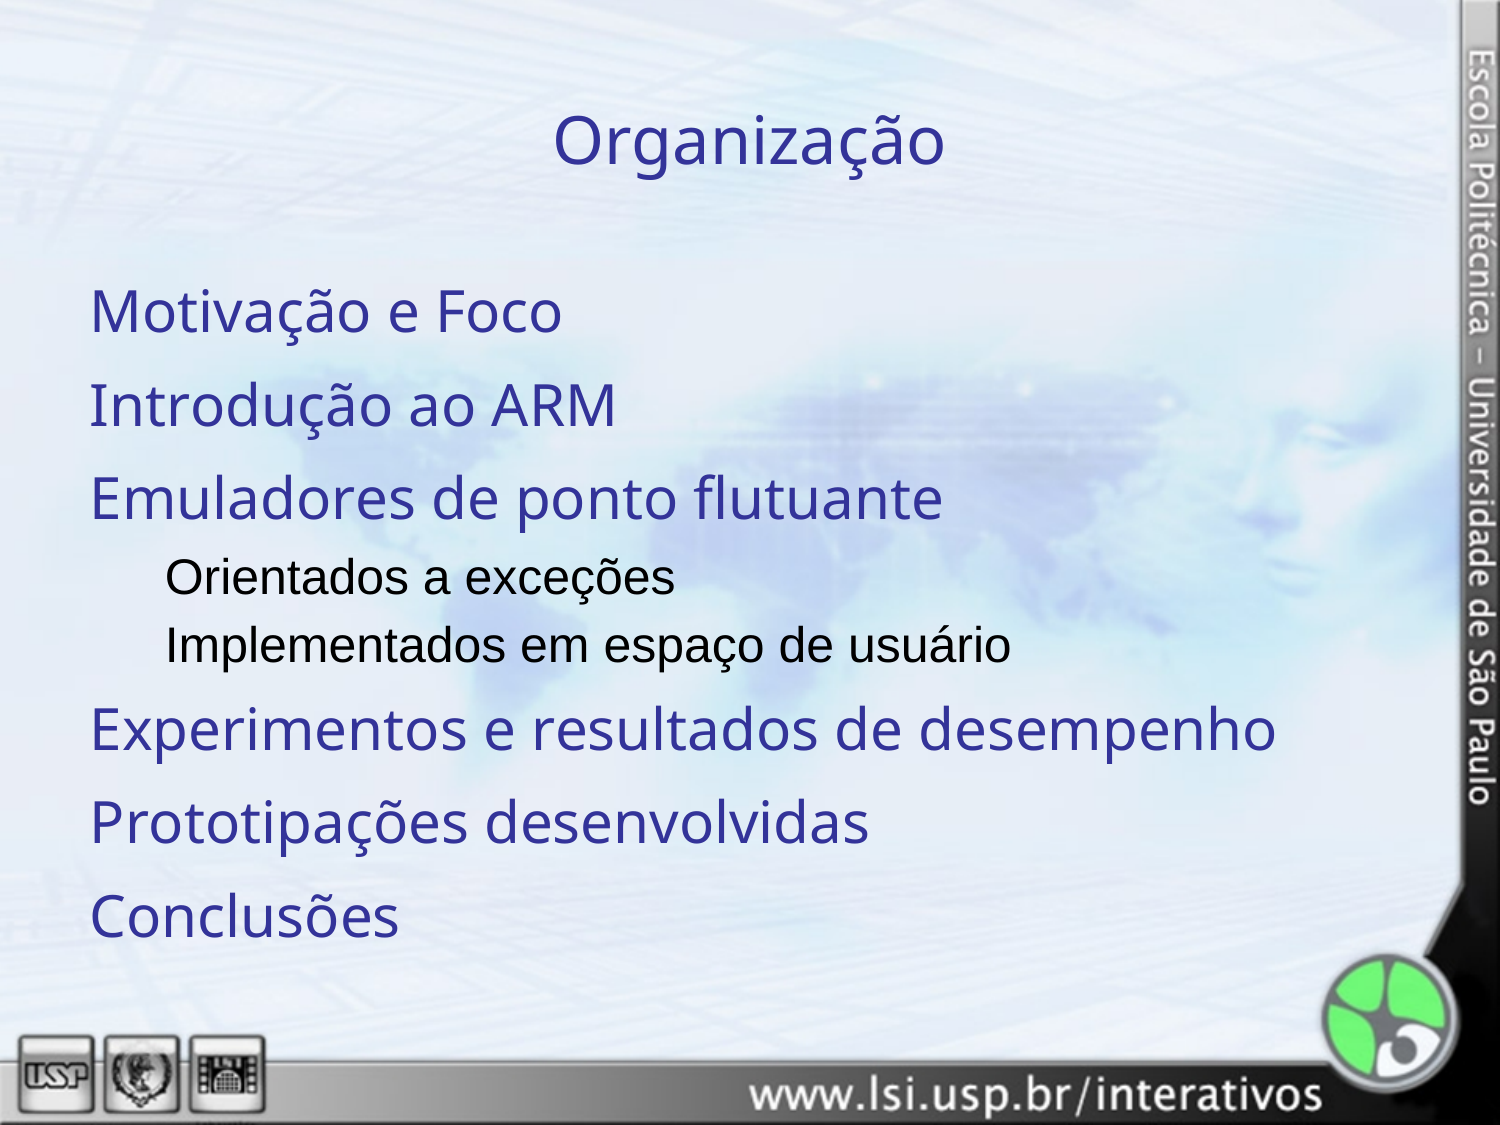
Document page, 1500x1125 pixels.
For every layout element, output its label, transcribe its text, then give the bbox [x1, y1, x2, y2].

title Organização [75, 37, 1426, 241]
list Motivação e Foco Introdução ao ARM Emuladores de ponto flutuante Orientados a exceções Implementados em espaço de usuário Experimentos e resultados de desempenho Prototipações desenvolvidas Conclusões [75, 262, 1426, 1006]
picture [0, 0, 1500, 1125]
